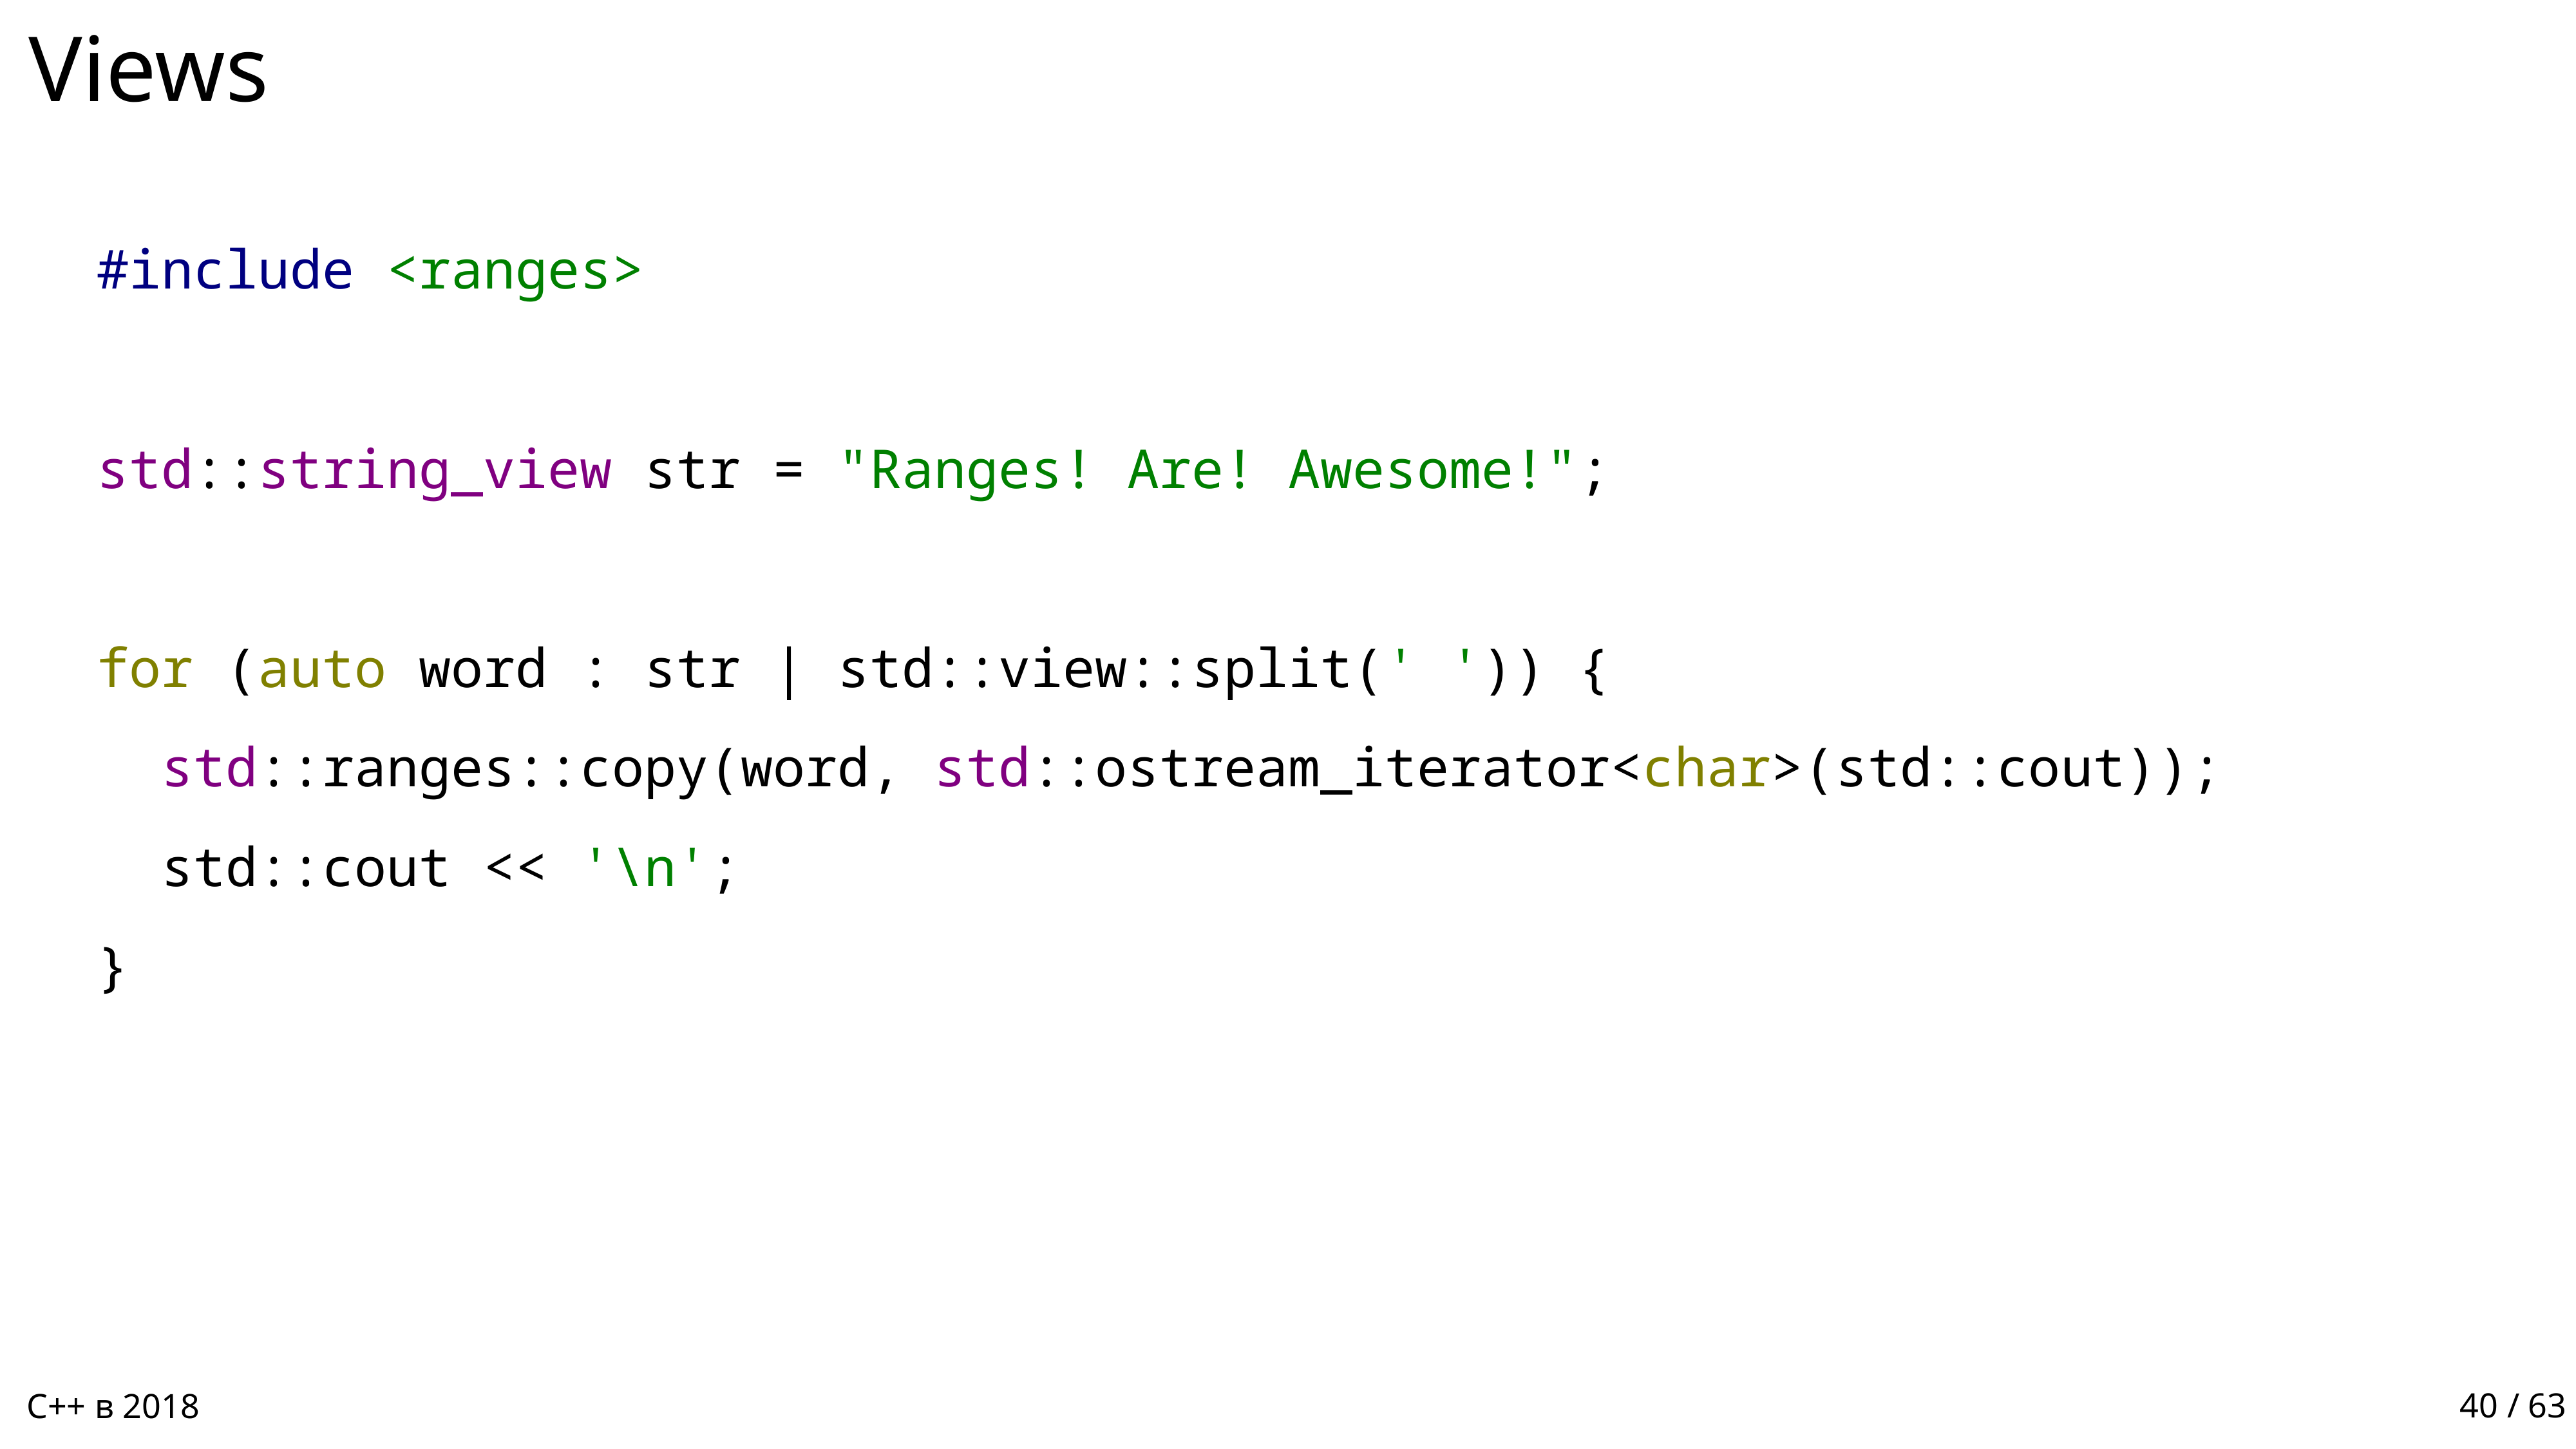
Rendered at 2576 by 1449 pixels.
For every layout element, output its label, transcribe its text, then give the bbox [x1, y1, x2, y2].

list <number> / 63 [1479, 1376, 2576, 1431]
list C++ в 2018 [17, 1376, 1114, 1431]
list #include <ranges> std::string_view str = "Ranges! Are! Awesome!"; for (auto word : str | std::view::split(' ')) { std::ranges::copy(word, std::ostream_iterator<char>(std::cout)); std::cout << '\n'; } [87, 214, 2551, 1382]
title Views [19, 19, 2551, 155]
